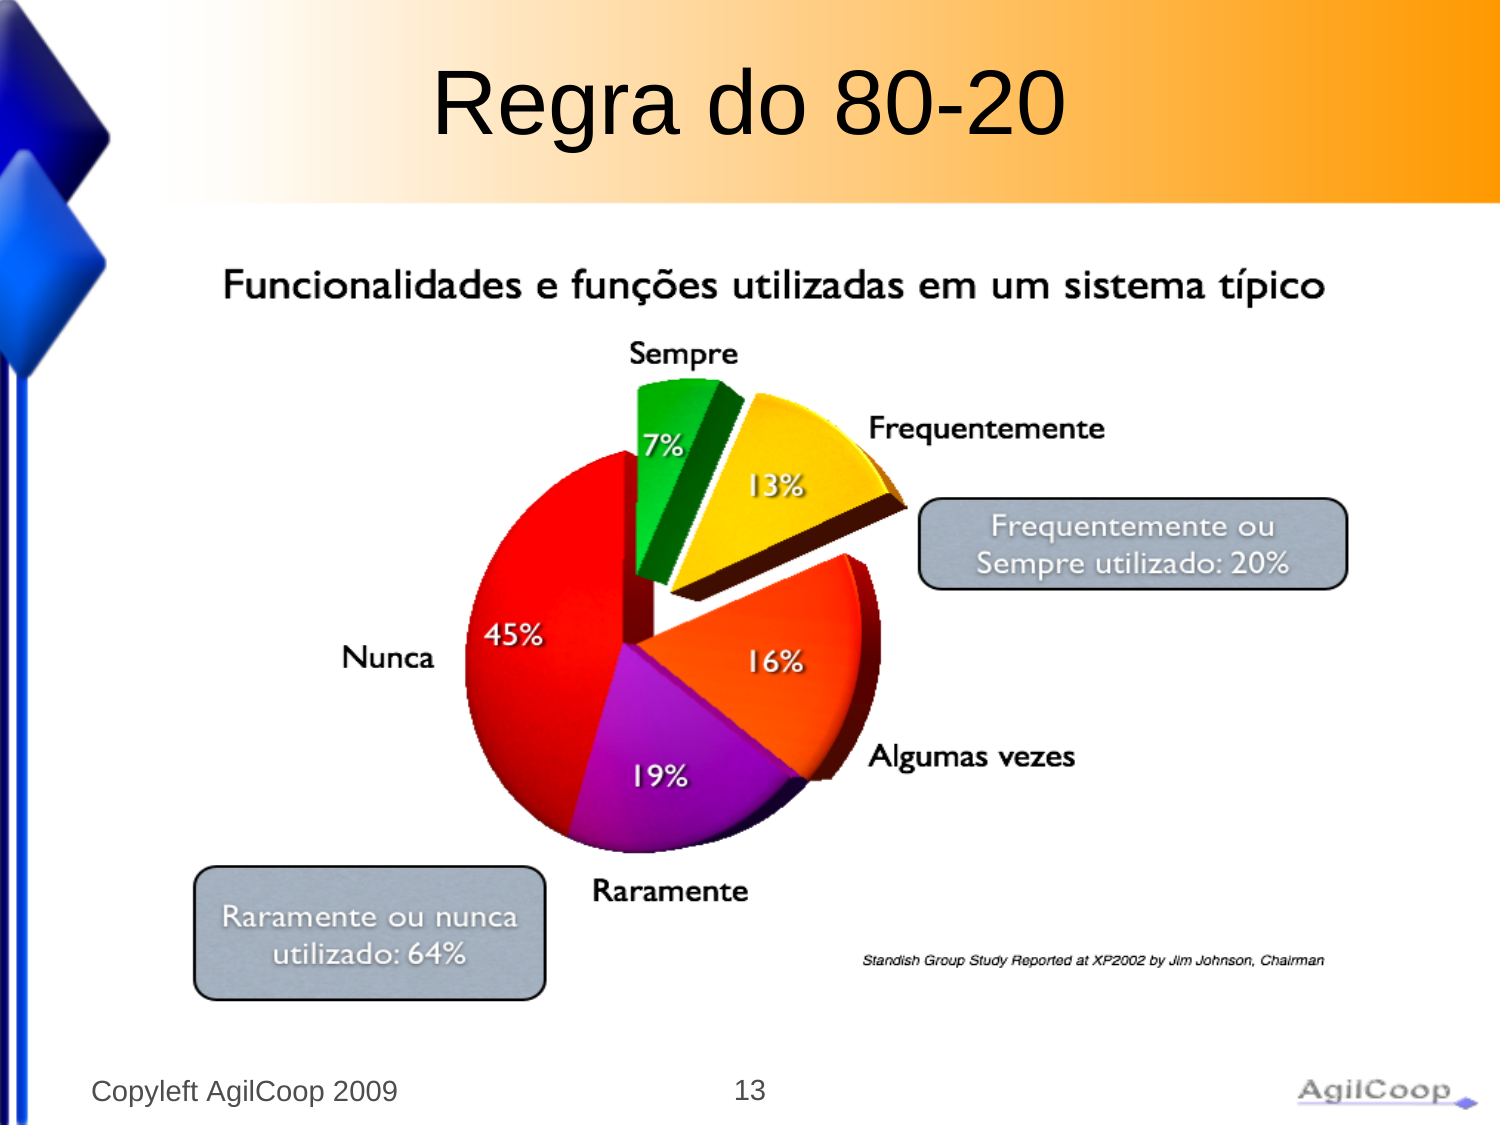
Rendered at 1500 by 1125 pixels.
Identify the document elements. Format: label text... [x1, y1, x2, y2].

title Regra do 80-20 [75, 8, 1426, 197]
picture [0, 0, 1500, 1125]
